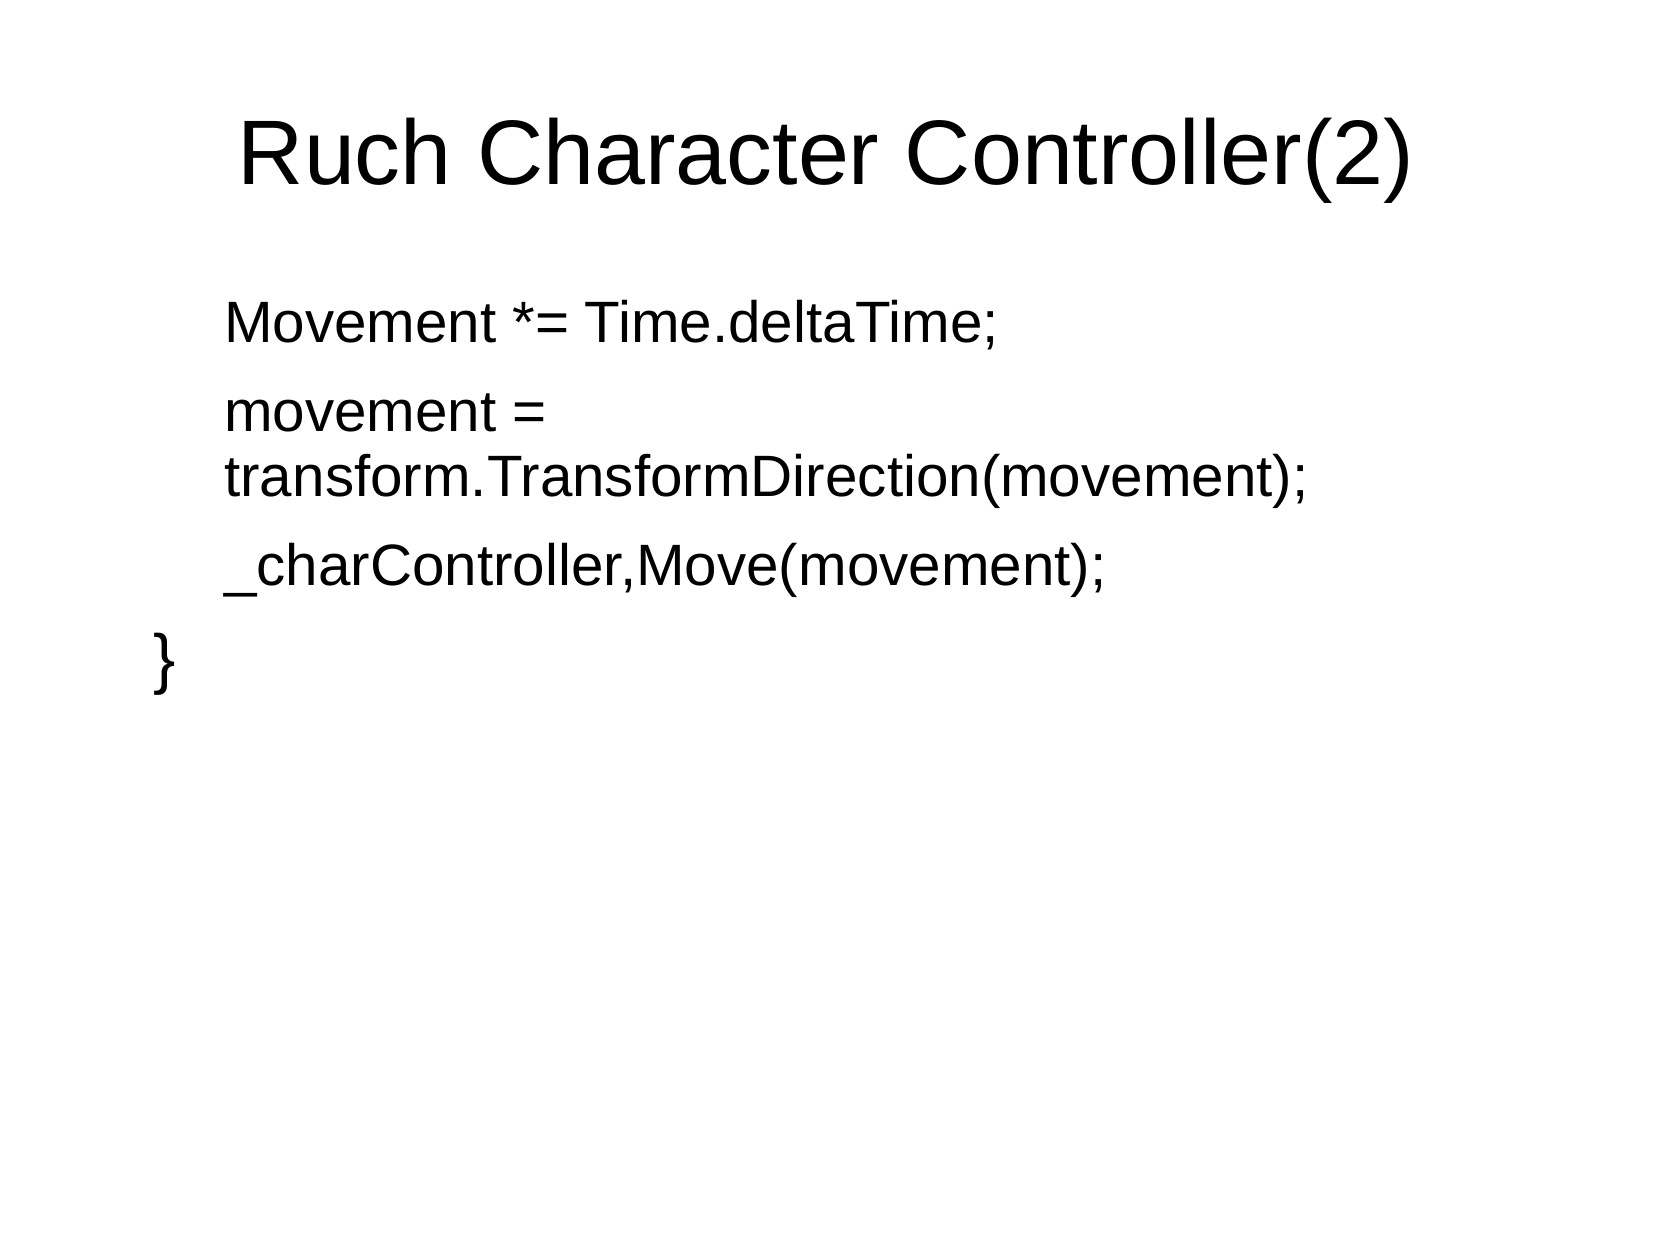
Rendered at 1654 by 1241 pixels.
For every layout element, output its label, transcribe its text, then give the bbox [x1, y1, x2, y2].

list Movement *= Time.deltaTime; movement = transform.TransformDirection(movement); _charController,Move(movement); } [82, 290, 1571, 1010]
title Ruch Character Controller(2) [82, 49, 1571, 257]
